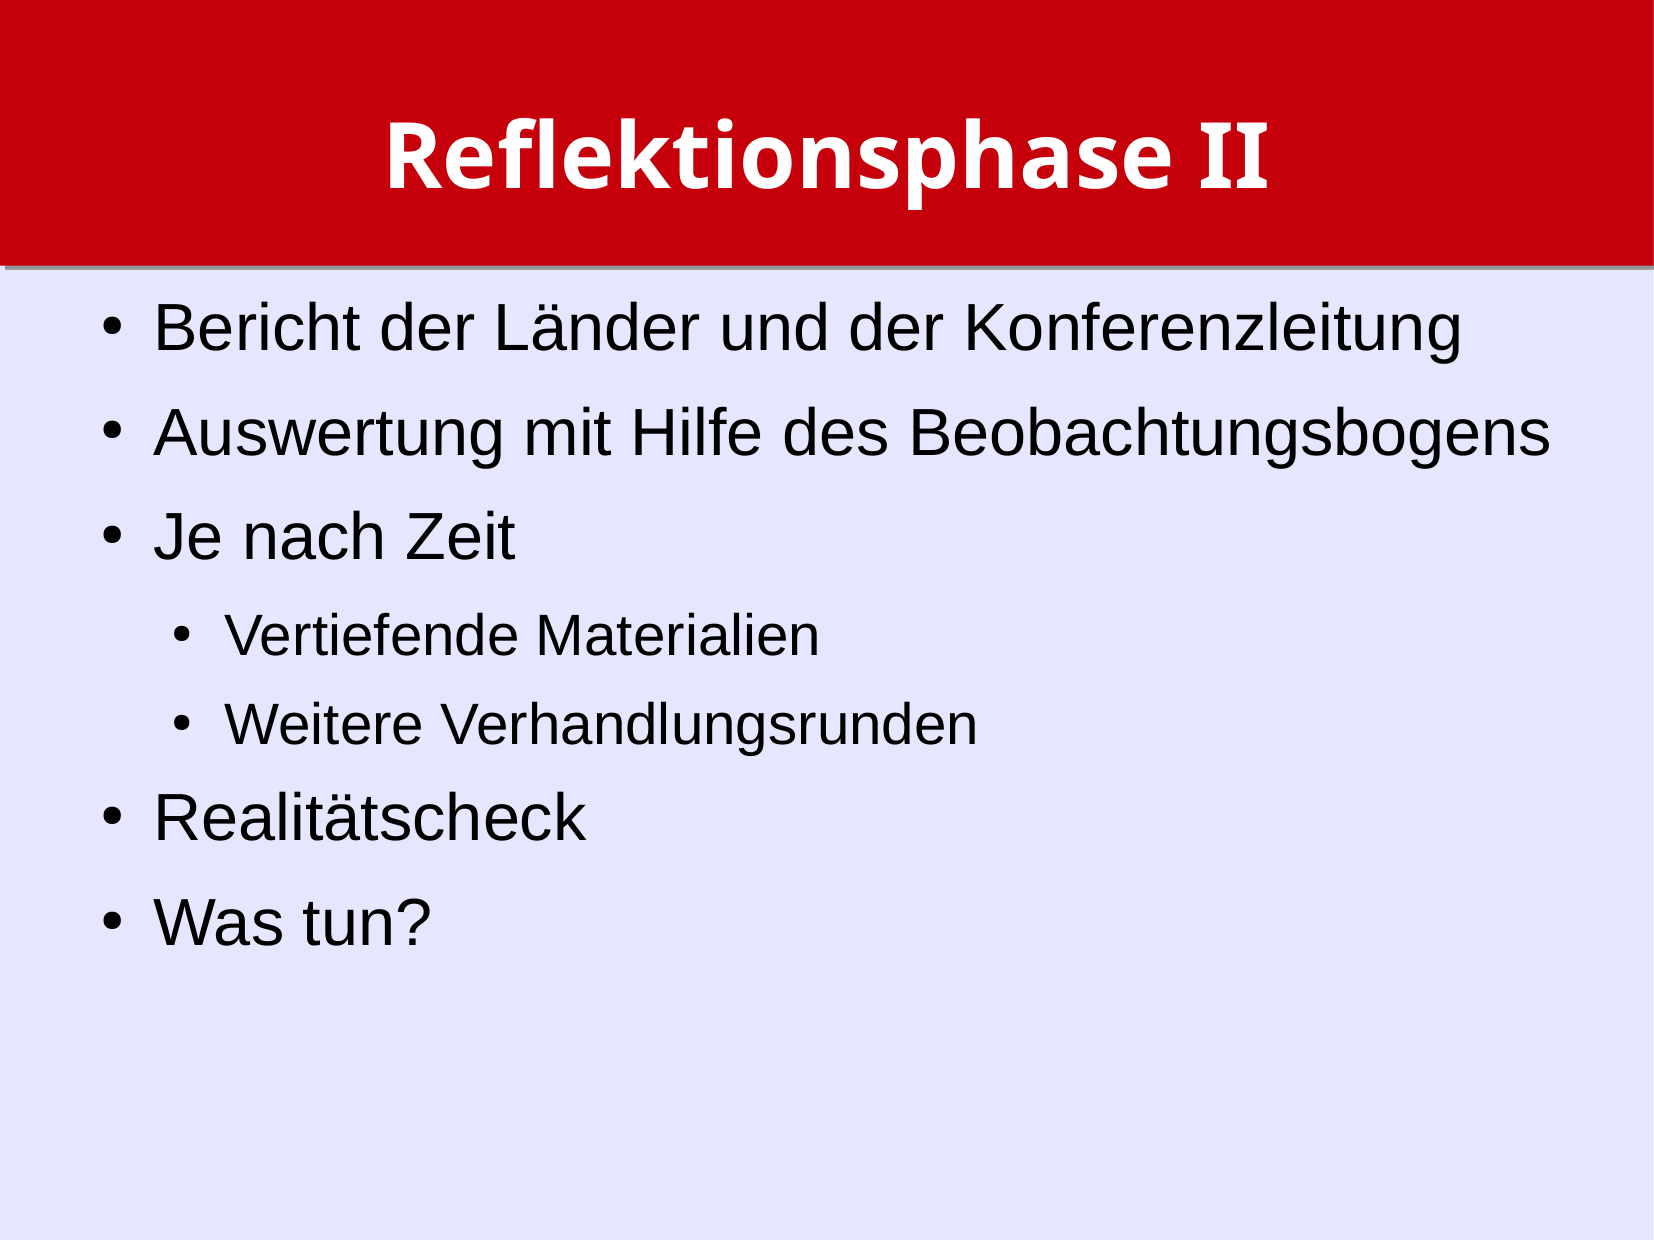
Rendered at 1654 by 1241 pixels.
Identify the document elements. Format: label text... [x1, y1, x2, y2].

title Reflektionsphase II [82, 56, 1571, 250]
list Bericht der Länder und der Konferenzleitung Auswertung mit Hilfe des Beobachtungsbogens Je nach Zeit Vertiefende Materialien Weitere Verhandlungsrunden Realitätscheck Was tun? [82, 290, 1571, 1109]
